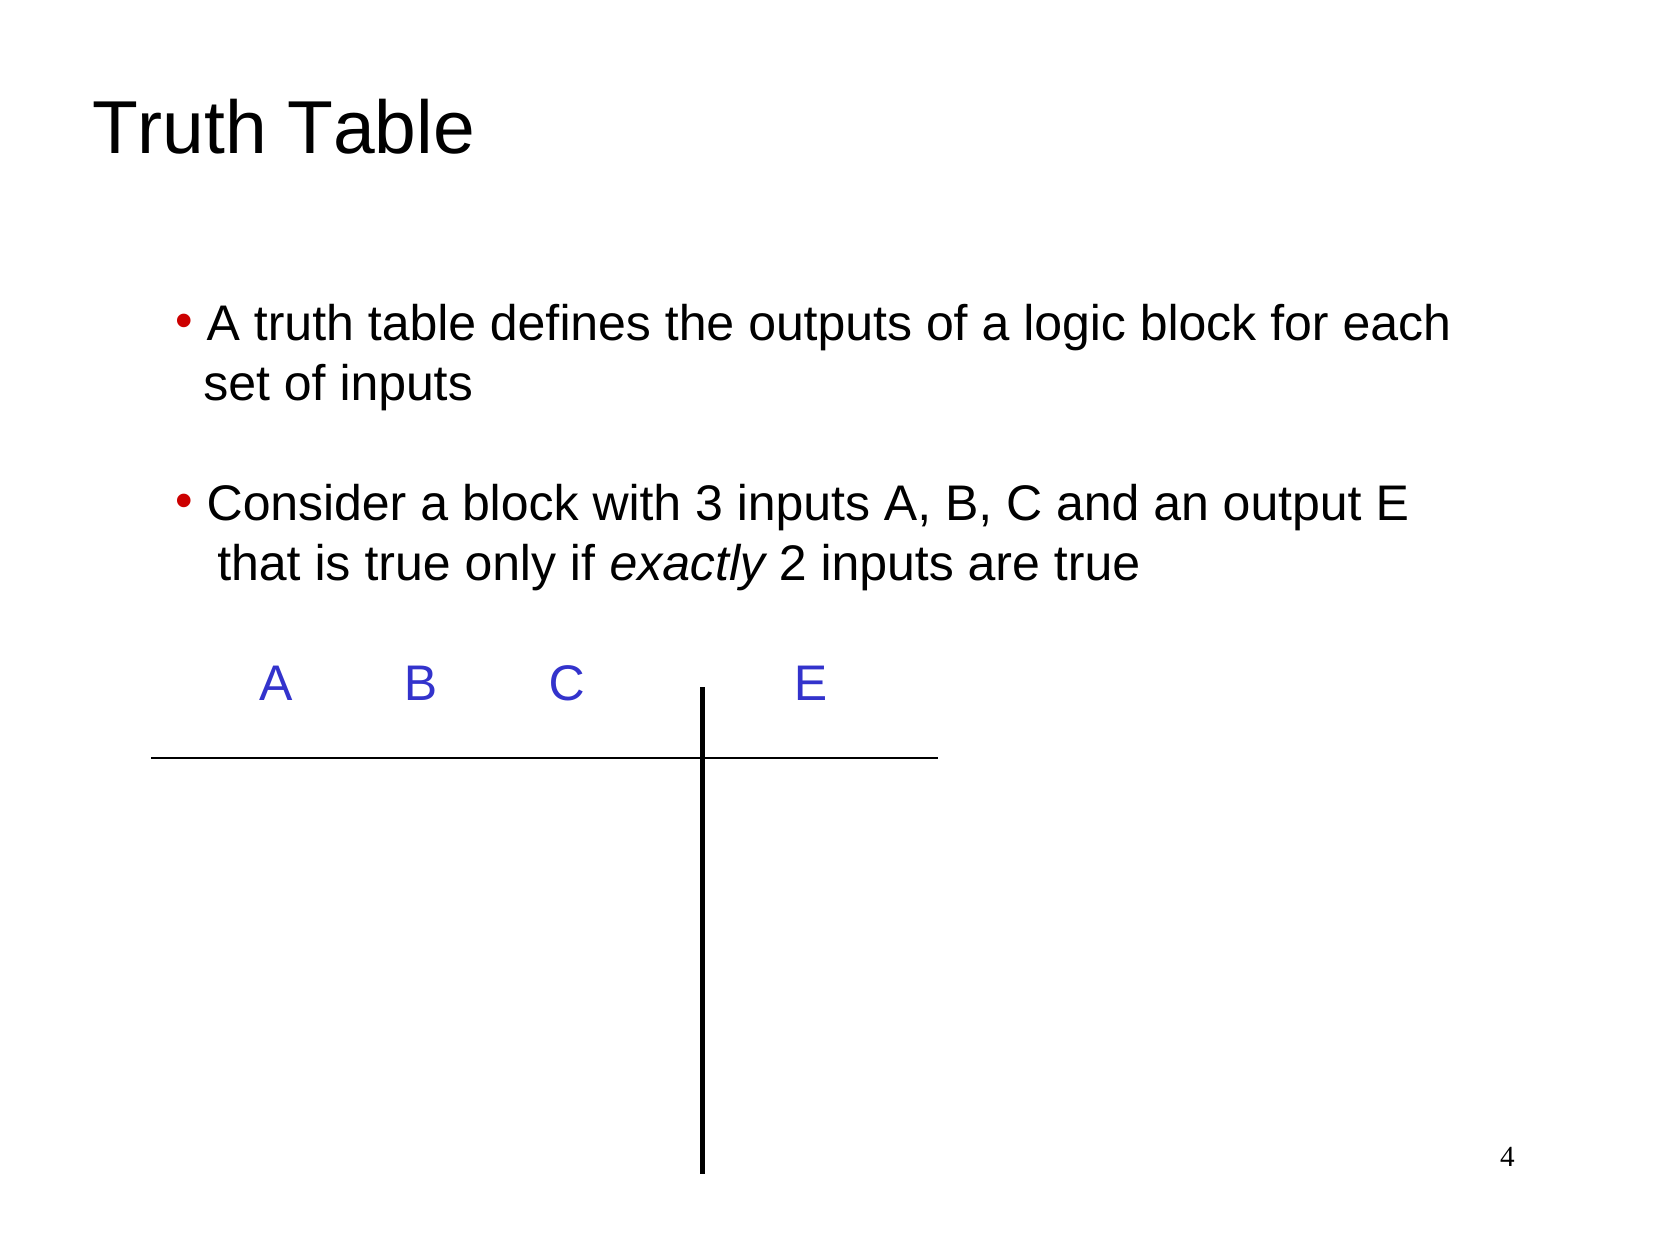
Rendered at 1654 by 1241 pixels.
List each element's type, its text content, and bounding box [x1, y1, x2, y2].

text_box Truth Table [77, 71, 491, 177]
text_box A truth table defines the outputs of a logic block for each set of inputs Consider a block with 3 inputs A, B, C and an output E that is true only if exactly 2 inputs are true A B C E [160, 282, 1468, 719]
text_box <number> [1185, 1129, 1530, 1213]
